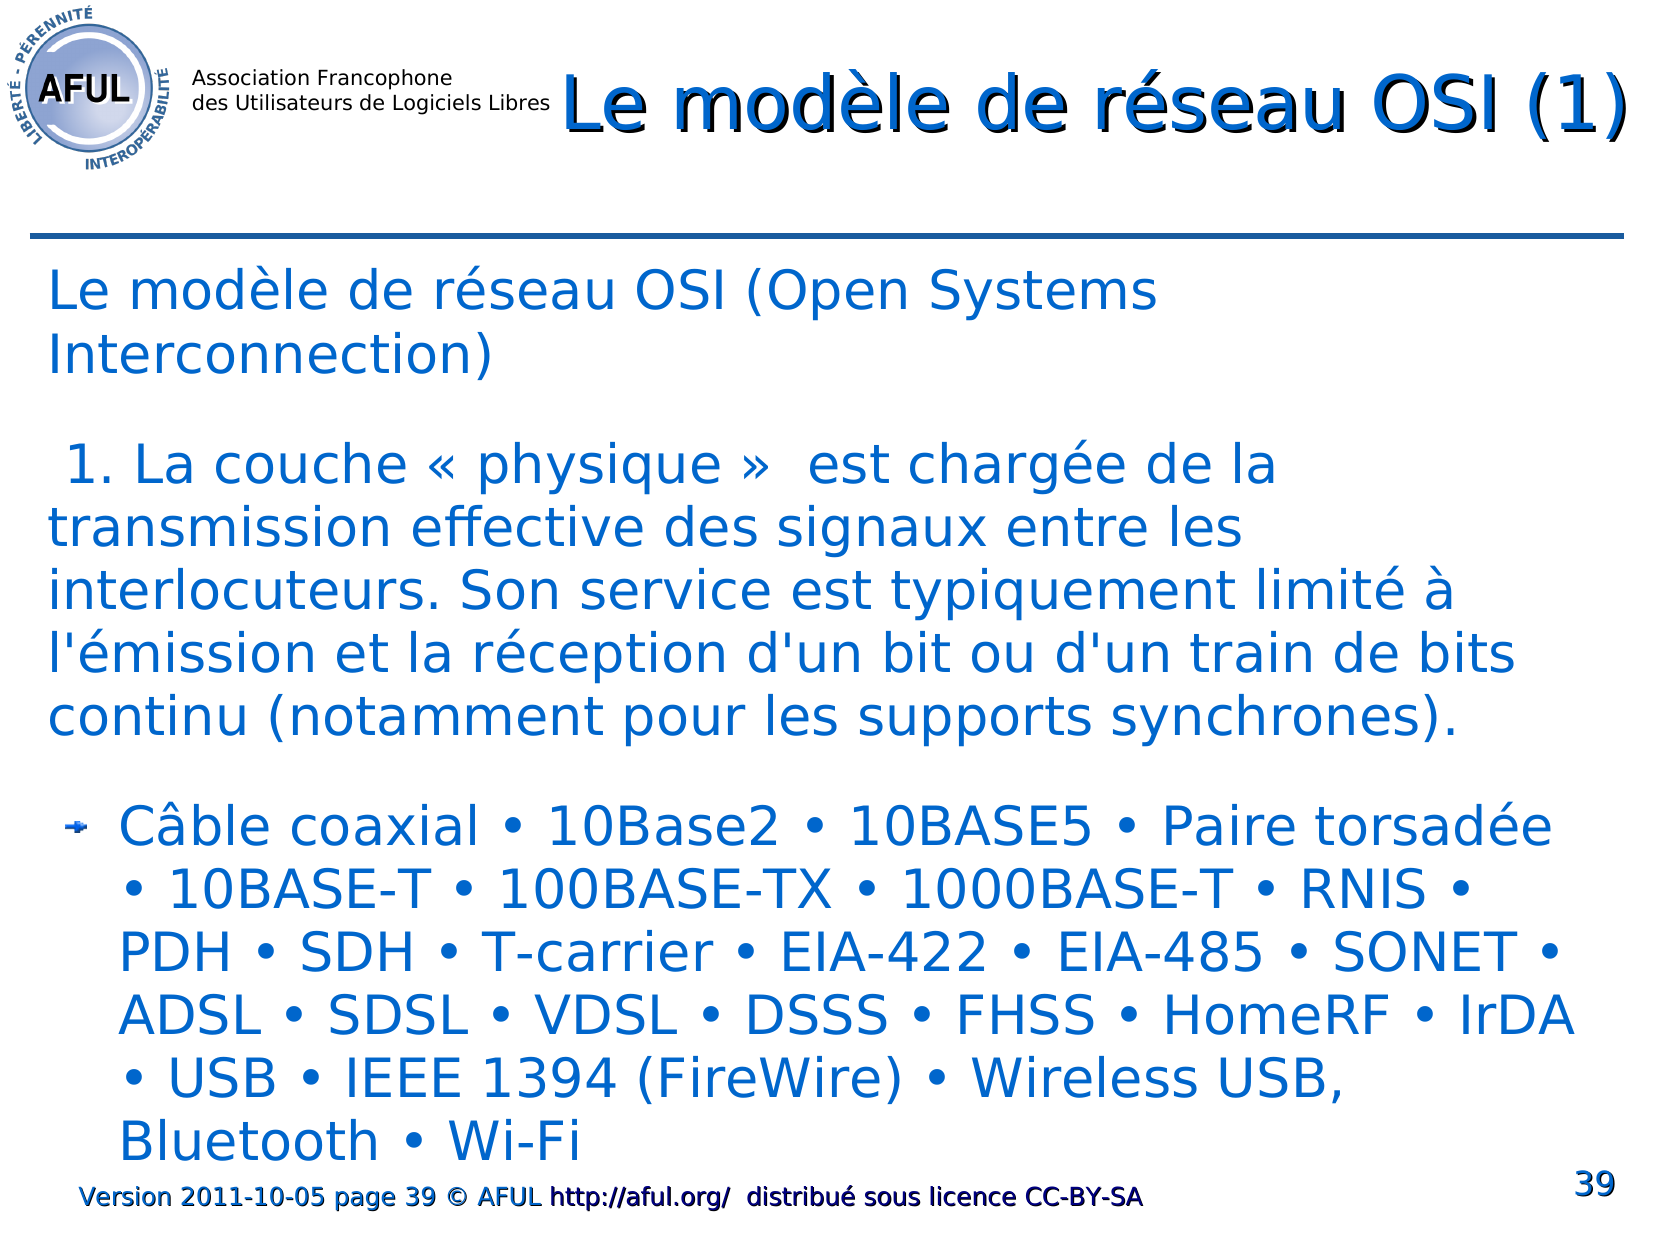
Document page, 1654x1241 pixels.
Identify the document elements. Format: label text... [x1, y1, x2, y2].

picture [0, 0, 178, 178]
title Le modèle de réseau OSI (1) [507, 0, 1630, 207]
list Le modèle de réseau OSI (Open Systems Interconnection) 1. La couche « physique » est chargée de la transmission effective des signaux entre les interlocuteurs. Son service est typiquement limité à l'émission et la réception d'un bit ou d'un train de bits continu (notamment pour les supports synchrones). Câble coaxial • 10Base2 • 10BASE5 • Paire torsadée • 10BASE-T • 100BASE-TX • 1000BASE-T • RNIS • PDH • SDH • T-carrier • EIA-422 • EIA-485 • SONET • ADSL • SDSL • VDSL • DSSS • FHSS • HomeRF • IrDA • USB • IEEE 1394 (FireWire) • Wireless USB, Bluetooth • Wi-Fi [47, 259, 1595, 1241]
